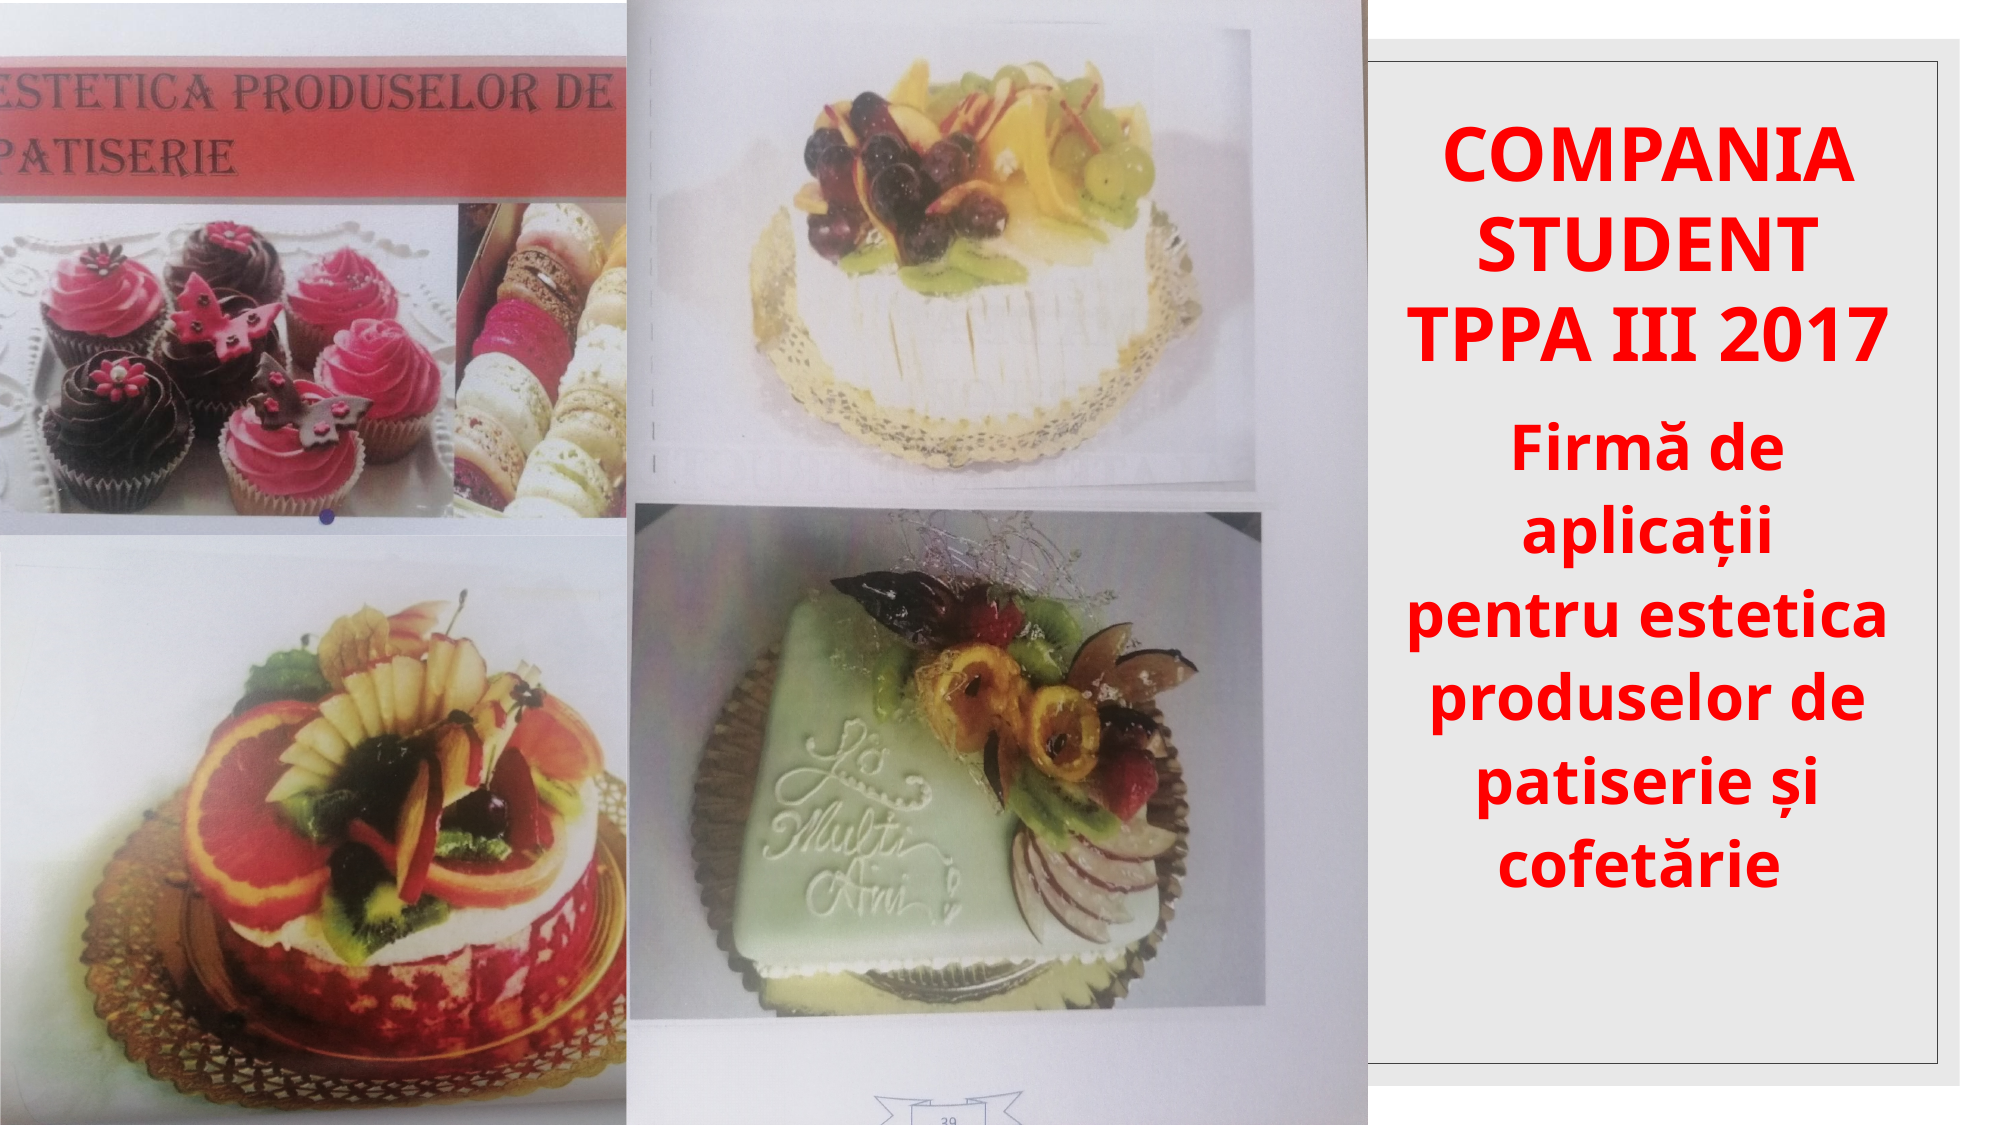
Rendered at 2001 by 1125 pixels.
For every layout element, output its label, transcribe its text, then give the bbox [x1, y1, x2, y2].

list Firmă de aplicații pentru estetica produselor de patiserie și cofetărie [1390, 391, 1907, 968]
title COMPANIA STUDENT TPPA III 2017 [1390, 98, 1907, 369]
picture [0, 0, 1368, 1125]
